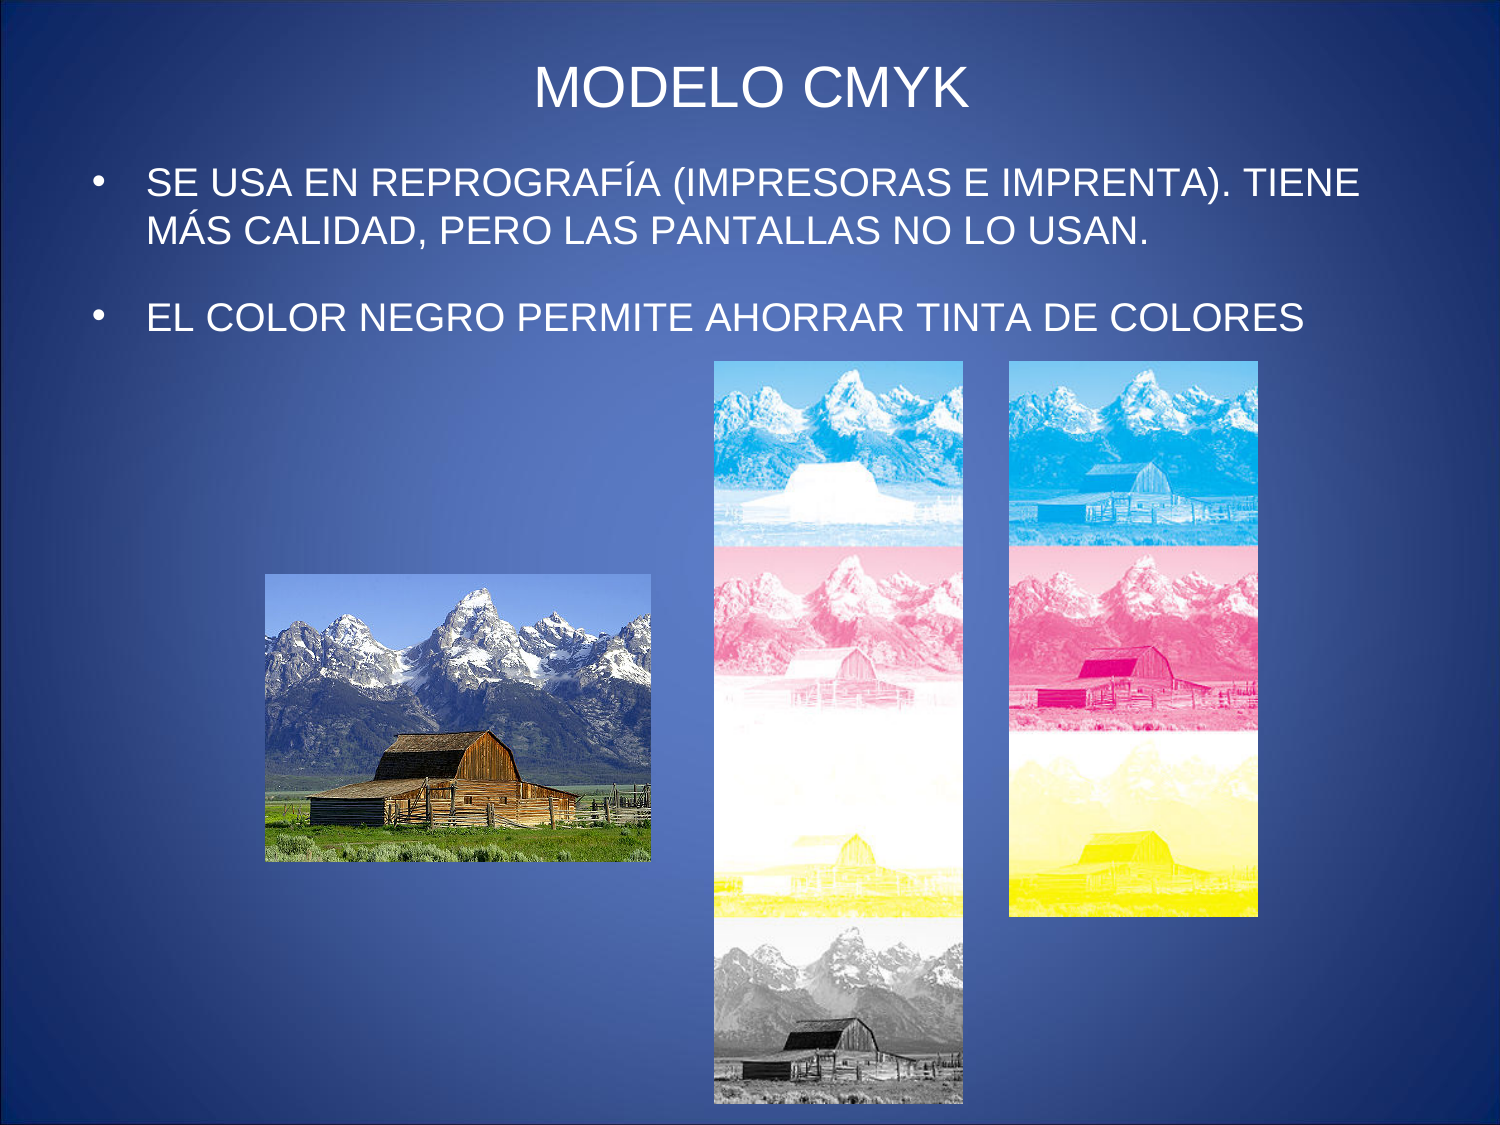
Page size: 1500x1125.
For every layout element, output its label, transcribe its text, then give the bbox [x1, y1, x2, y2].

list SE USA EN REPROGRAFÍA (IMPRESORAS E IMPRENTA). TIENE MÁS CALIDAD, PERO LAS PANTALLAS NO LO USAN. EL COLOR NEGRO PERMITE AHORRAR TINTA DE COLORES [76, 148, 1455, 349]
title MODELO CMYK [76, 19, 1427, 148]
picture [0, 0, 1500, 1125]
